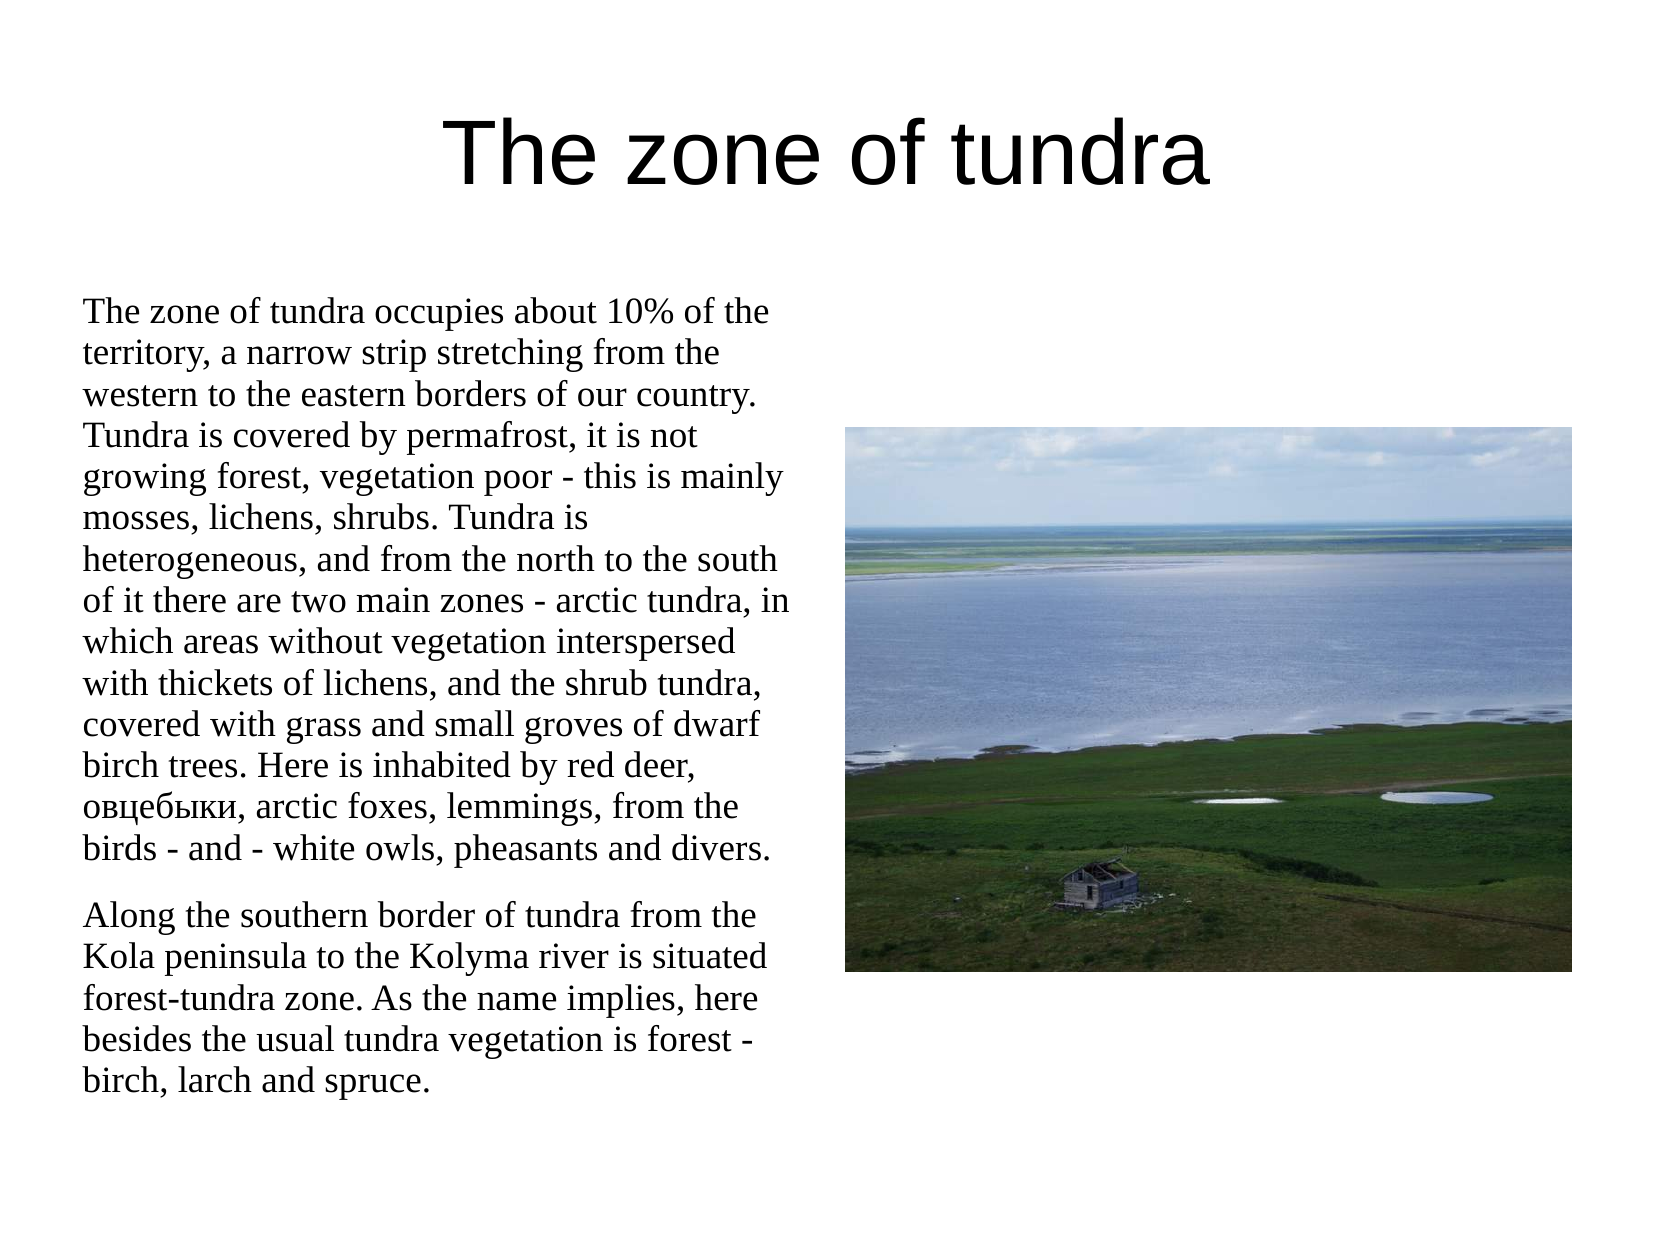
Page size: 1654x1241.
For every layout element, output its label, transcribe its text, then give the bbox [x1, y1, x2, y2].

list The zone of tundra occupies about 10% of the territory, a narrow strip stretching from the western to the eastern borders of our country. Tundra is covered by permafrost, it is not growing forest, vegetation poor - this is mainly mosses, lichens, shrubs. Tundra is heterogeneous, and from the north to the south of it there are two main zones - arctic tundra, in which areas without vegetation interspersed with thickets of lichens, and the shrub tundra, covered with grass and small groves of dwarf birch trees. Here is inhabited by red deer, овцебыки, arctic foxes, lemmings, from the birds - and - white owls, pheasants and divers. Along the southern border of tundra from the Kola peninsula to the Kolyma river is situated forest-tundra zone. As the name implies, here besides the usual tundra vegetation is forest - birch, larch and spruce. [82, 290, 809, 1109]
picture [845, 427, 1572, 972]
title The zone of tundra [82, 56, 1571, 250]
